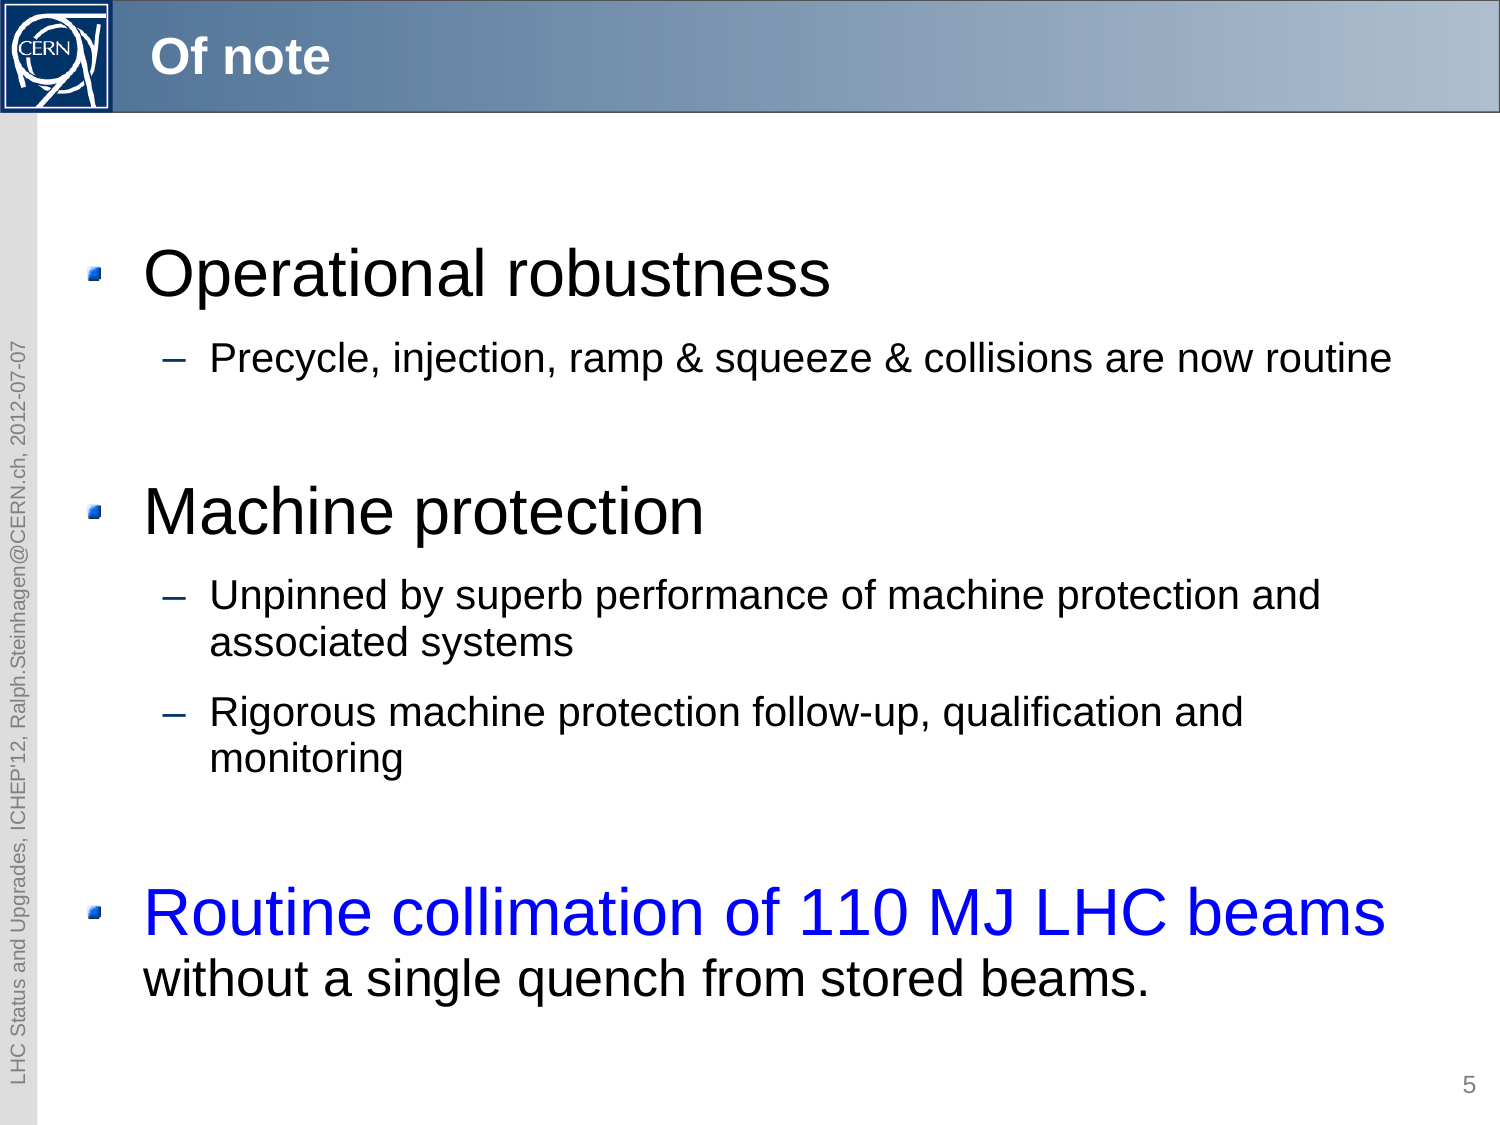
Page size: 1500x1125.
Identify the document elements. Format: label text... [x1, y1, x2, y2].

title Of note [150, 0, 1201, 113]
list Operational robustness Precycle, injection, ramp & squeeze & collisions are now routine Machine protection Unpinned by superb performance of machine protection and associated systems Rigorous machine protection follow-up, qualification and monitoring Routine collimation of 110 MJ LHC beams without a single quench from stored beams. [87, 137, 1438, 1030]
picture [0, 0, 113, 113]
